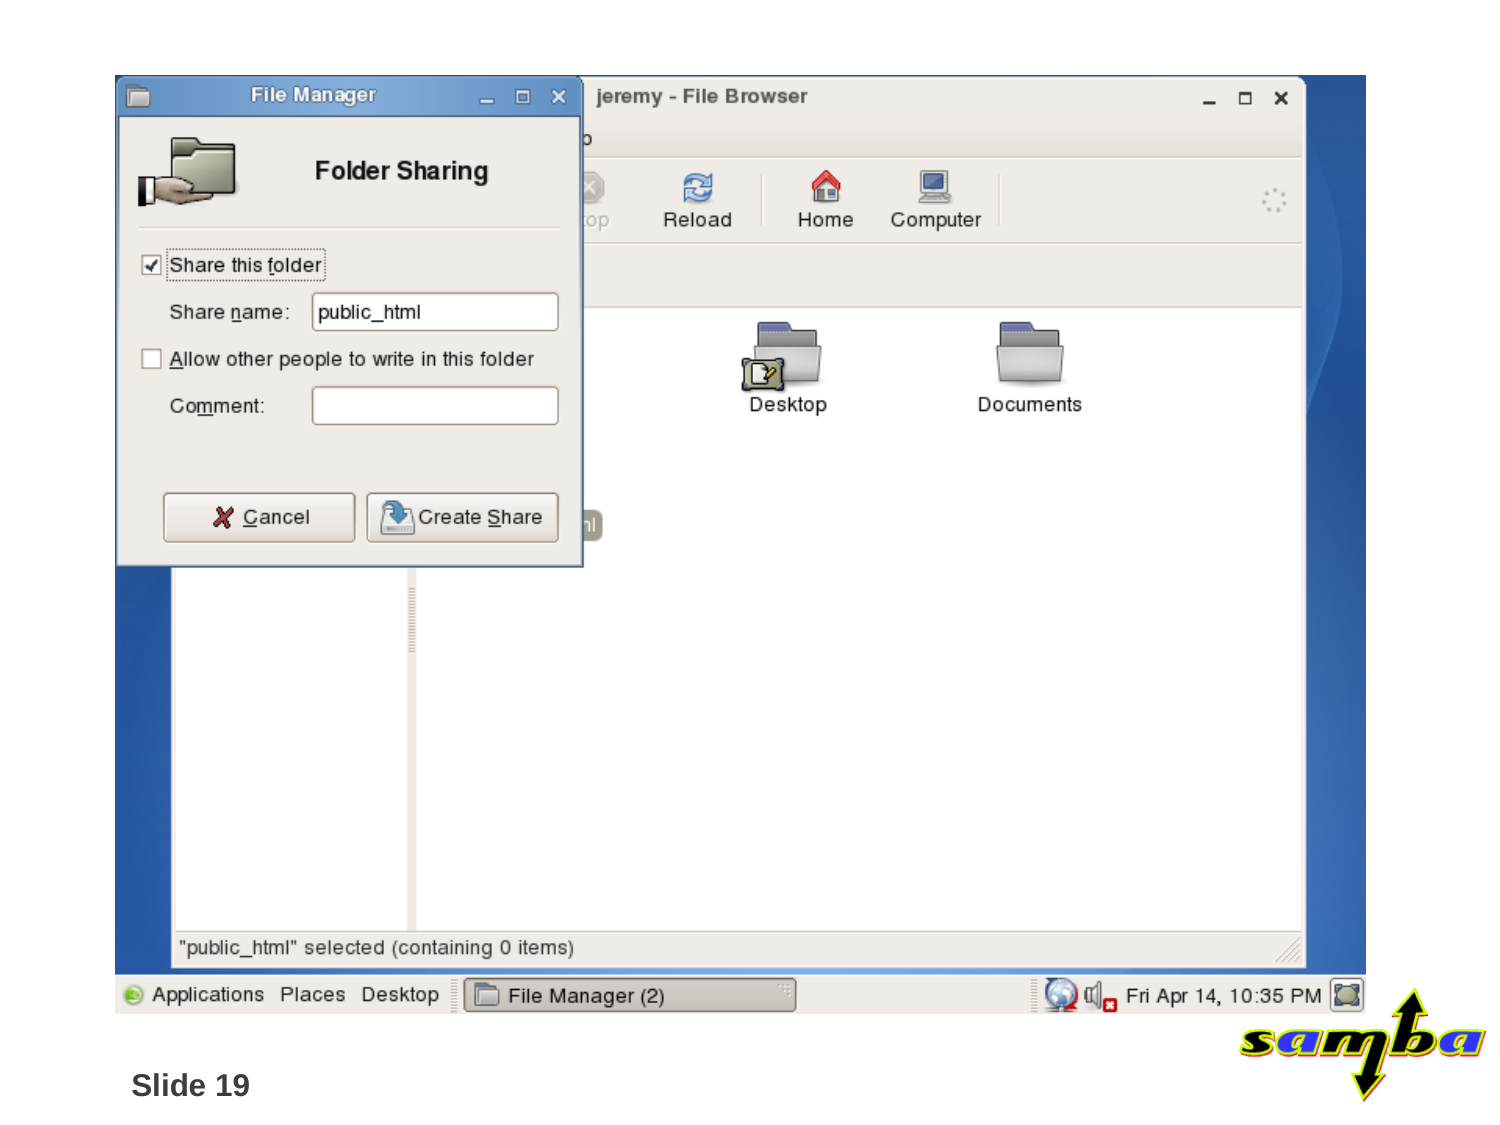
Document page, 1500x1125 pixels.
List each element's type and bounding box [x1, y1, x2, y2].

picture [115, 75, 1486, 1102]
